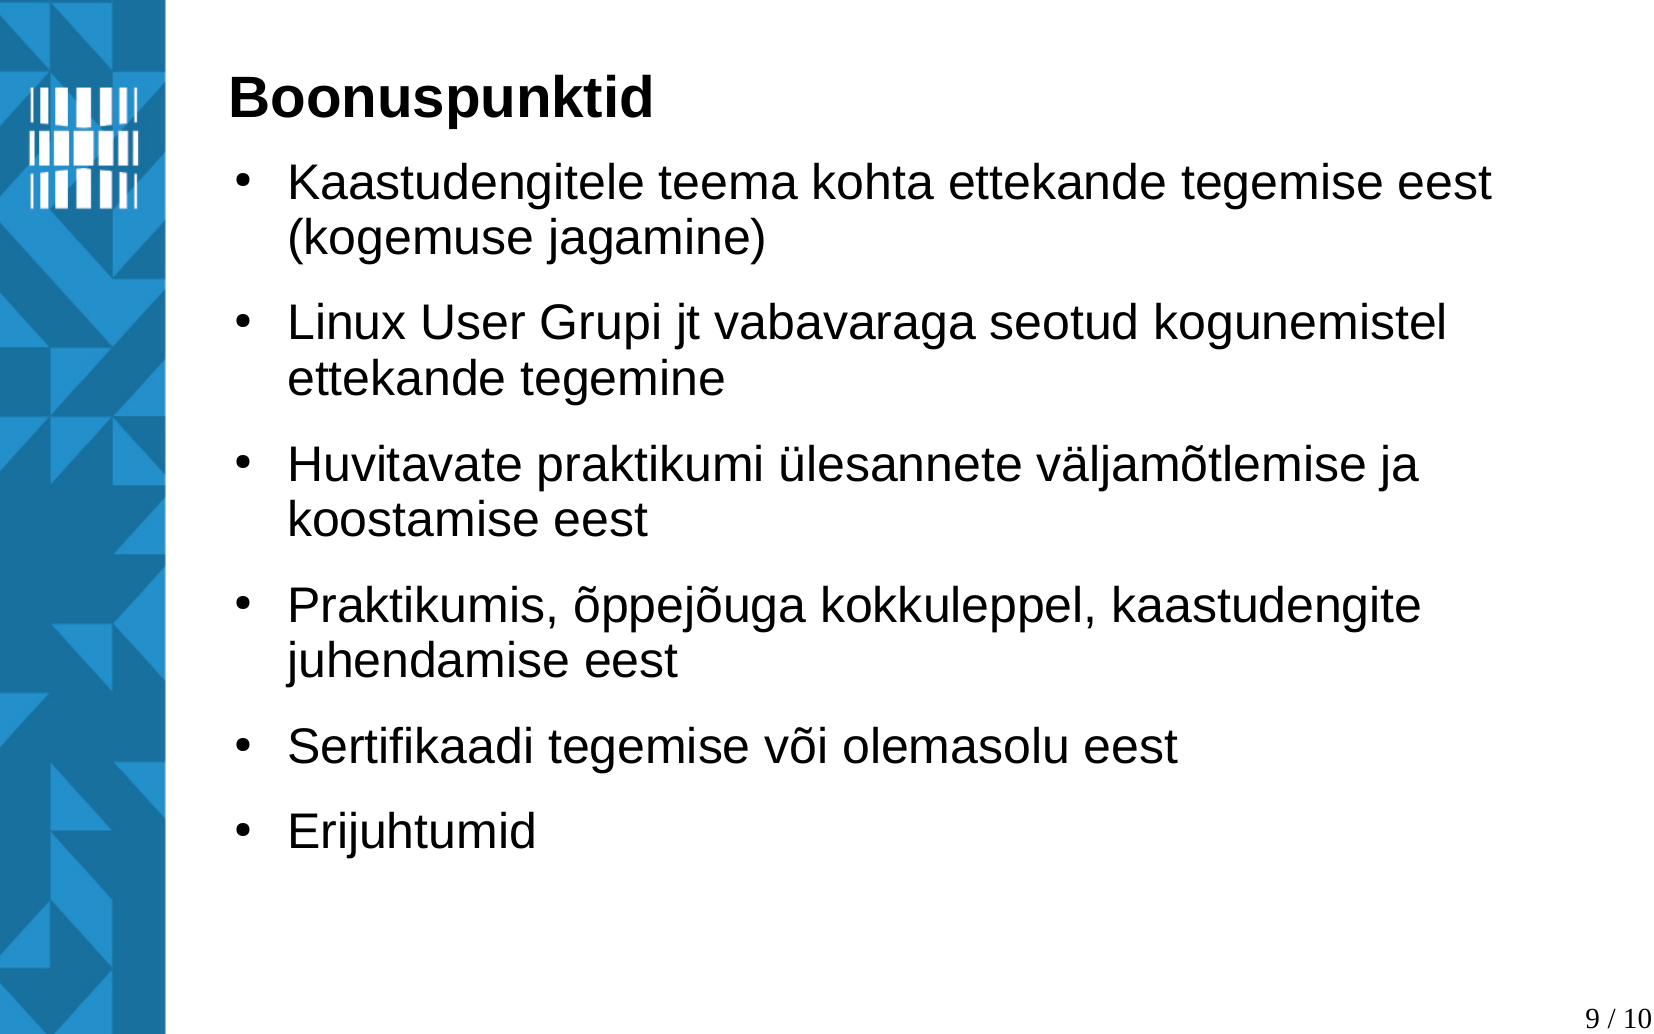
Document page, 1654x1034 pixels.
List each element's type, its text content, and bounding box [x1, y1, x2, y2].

list Kaastudengitele teema kohta ettekande tegemise eest (kogemuse jagamine) Linux User Grupi jt vabavaraga seotud kogunemistel ettekande tegemine Huvitavate praktikumi ülesannete väljamõtlemise ja koostamise eest Praktikumis, õppejõuga kokkuleppel, kaastudengite juhendamise eest Sertifikaadi tegemise või olemasolu eest Erijuhtumid [216, 153, 1595, 957]
title Boonuspunktid [228, 41, 1543, 153]
